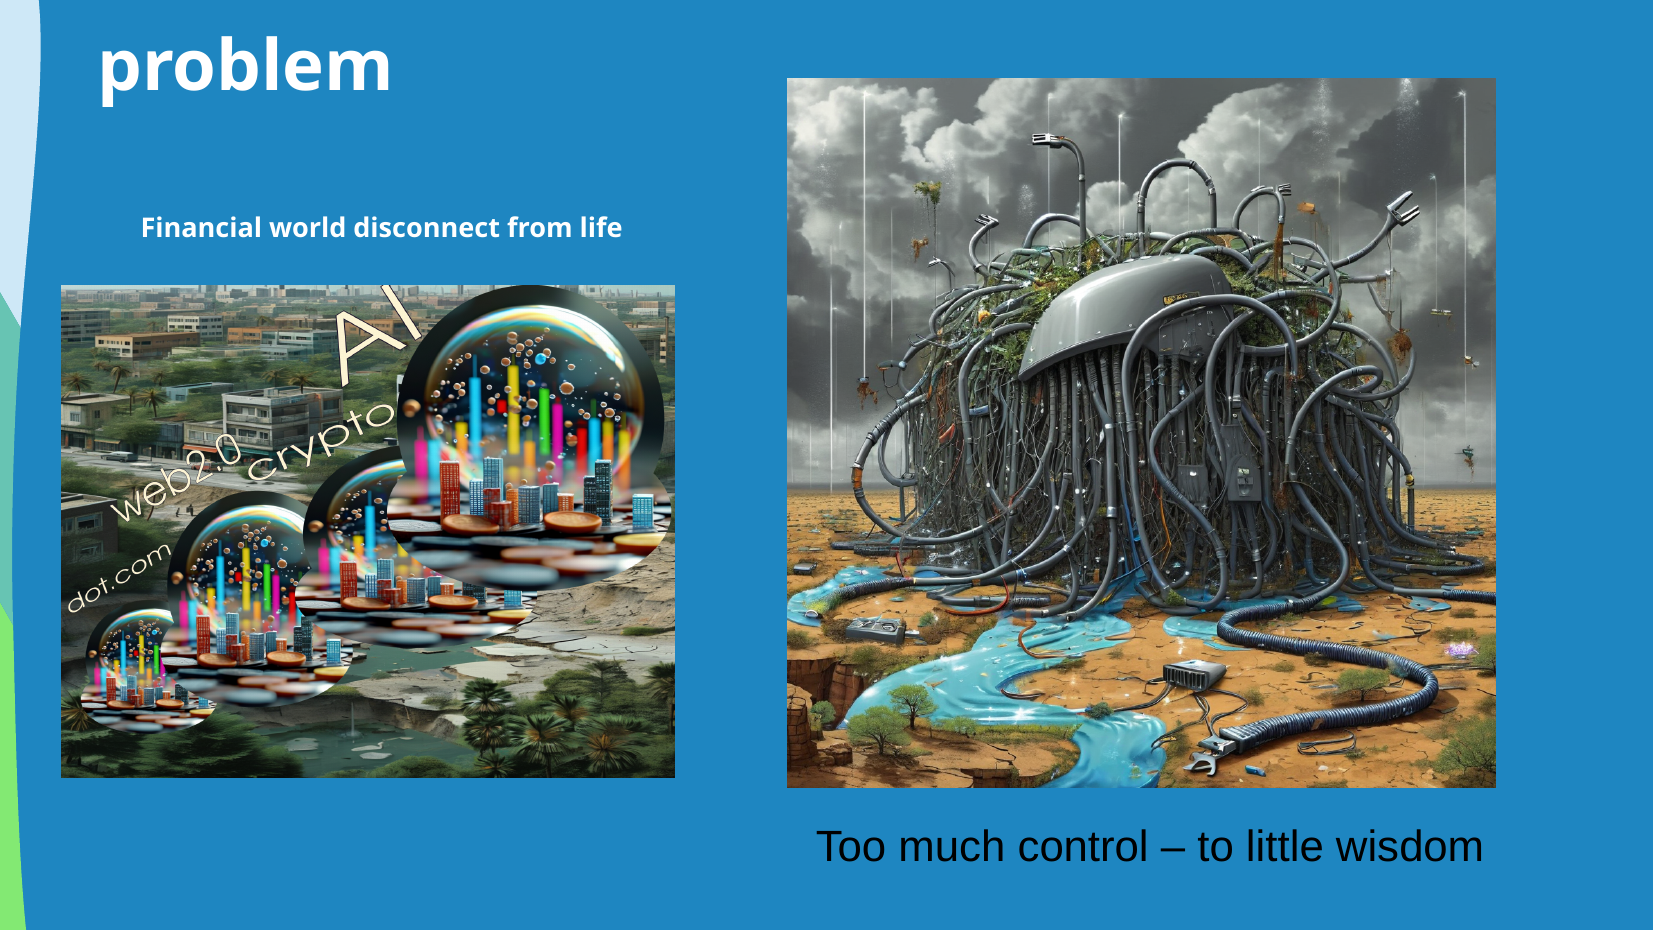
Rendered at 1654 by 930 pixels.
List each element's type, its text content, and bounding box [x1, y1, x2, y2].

text_box problem [0, 12, 492, 113]
picture [61, 285, 675, 778]
text_box Too much control – to little wisdom [801, 814, 1514, 890]
picture [787, 78, 1496, 788]
text_box Financial world disconnect from life [37, 203, 638, 251]
